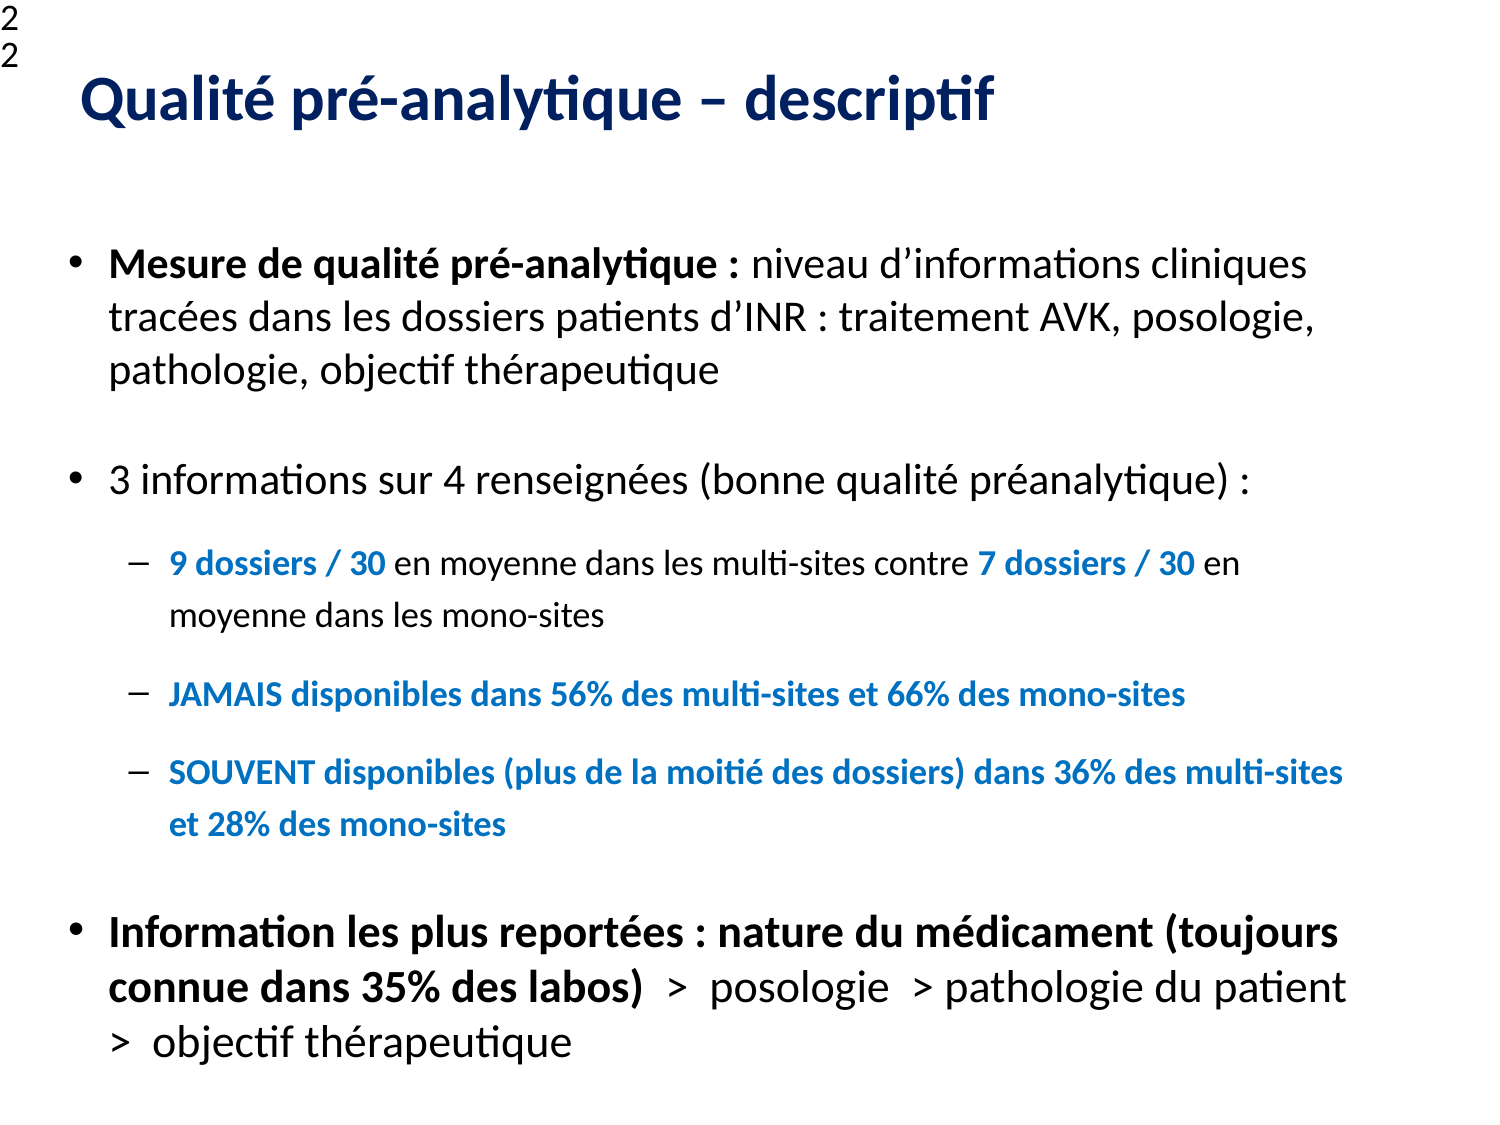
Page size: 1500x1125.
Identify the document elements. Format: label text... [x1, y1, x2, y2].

list Mesure de qualité pré-analytique : niveau d’informations cliniques tracées dans les dossiers patients d’INR : traitement AVK, posologie, pathologie, objectif thérapeutique 3 informations sur 4 renseignées (bonne qualité préanalytique) : 9 dossiers / 30 en moyenne dans les multi-sites contre 7 dossiers / 30 en moyenne dans les mono-sites JAMAIS disponibles dans 56% des multi-sites et 66% des mono-sites SOUVENT disponibles (plus de la moitié des dossiers) dans 36% des multi-sites et 28% des mono-sites Information les plus reportées : nature du médicament (toujours connue dans 35% des labos) > posologie > pathologie du patient > objectif thérapeutique [53, 227, 1388, 1078]
title Qualité pré-analytique – descriptif [64, 30, 1415, 159]
